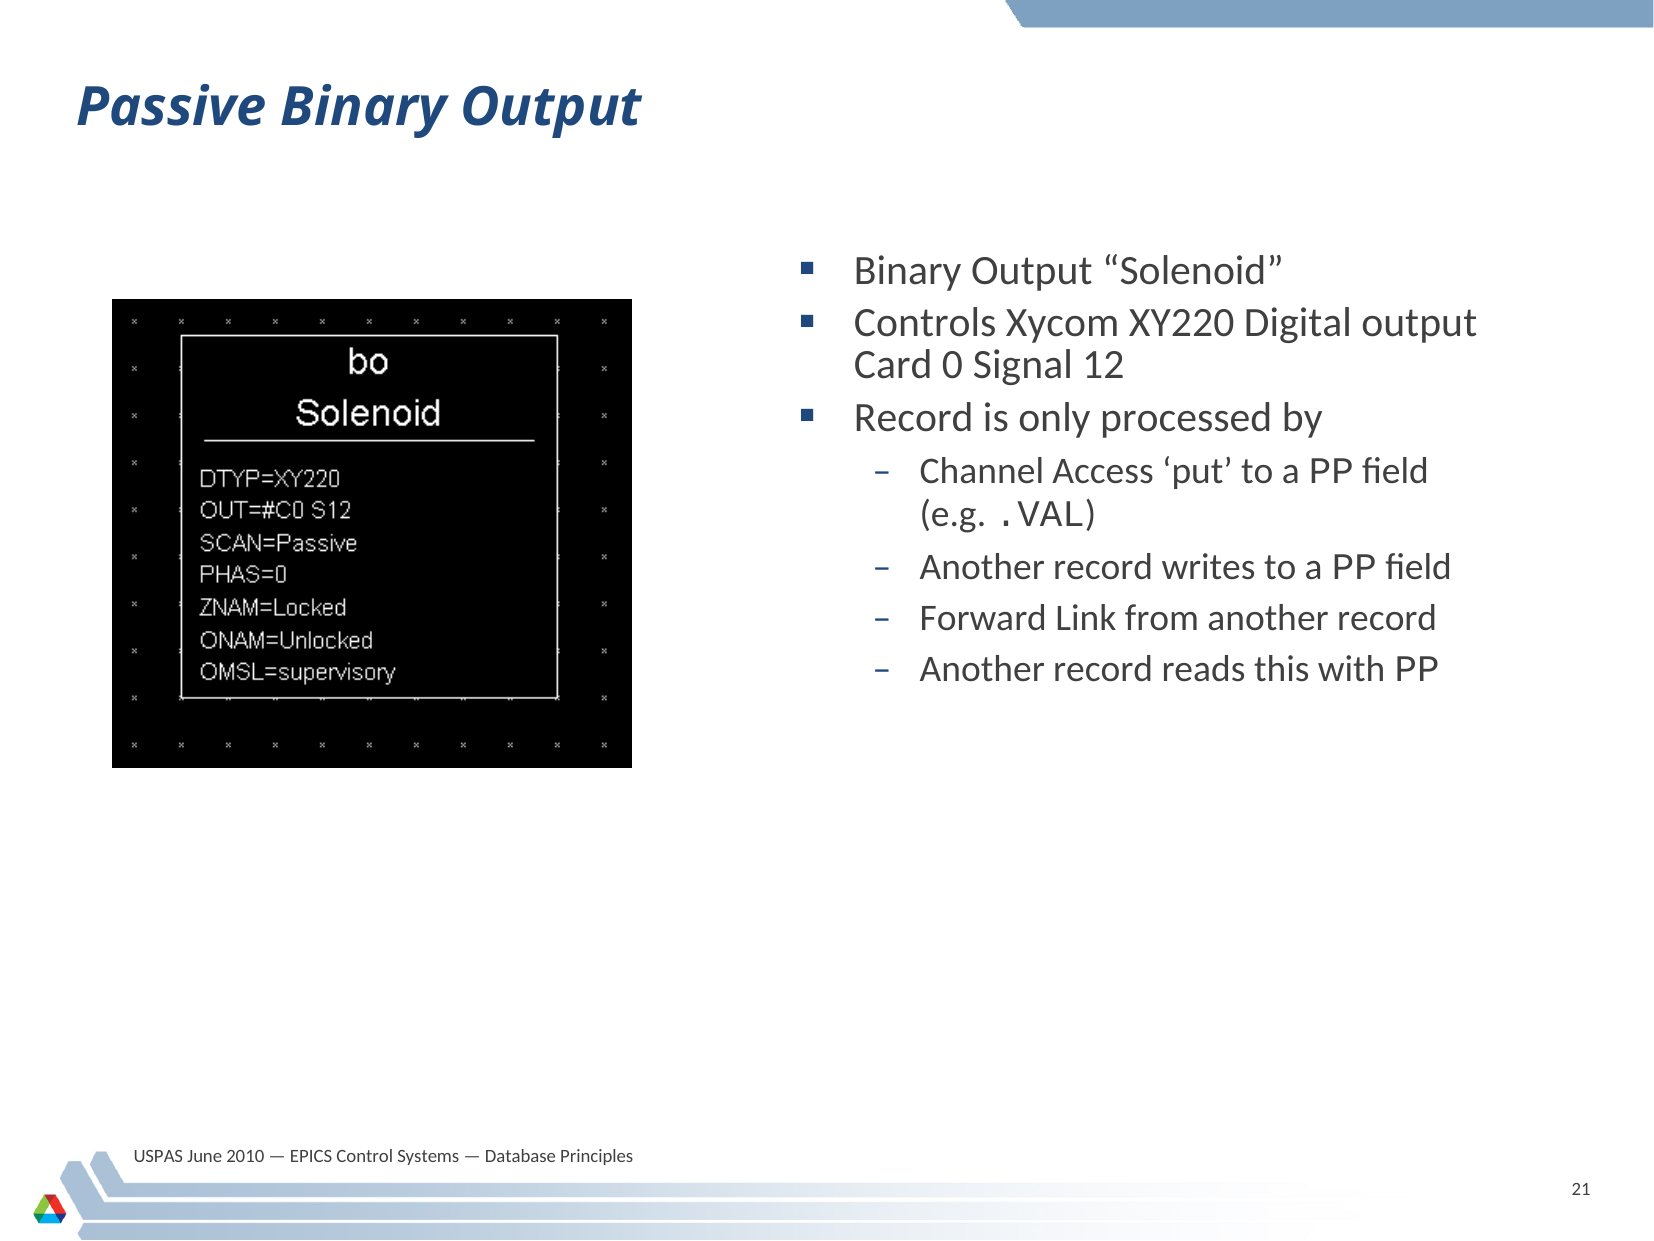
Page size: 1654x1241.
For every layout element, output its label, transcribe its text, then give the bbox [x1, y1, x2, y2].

picture [112, 299, 632, 768]
title Passive Binary Output [61, 59, 1500, 138]
picture [0, 0, 1654, 29]
list Binary Output “Solenoid” Controls Xycom XY220 Digital output Card 0 Signal 12 Record is only processed by Channel Access ‘put’ to a PP field (e.g. .VAL) Another record writes to a PP field Forward Link from another record Another record reads this with PP [797, 253, 1499, 1072]
picture [0, 1143, 1654, 1240]
